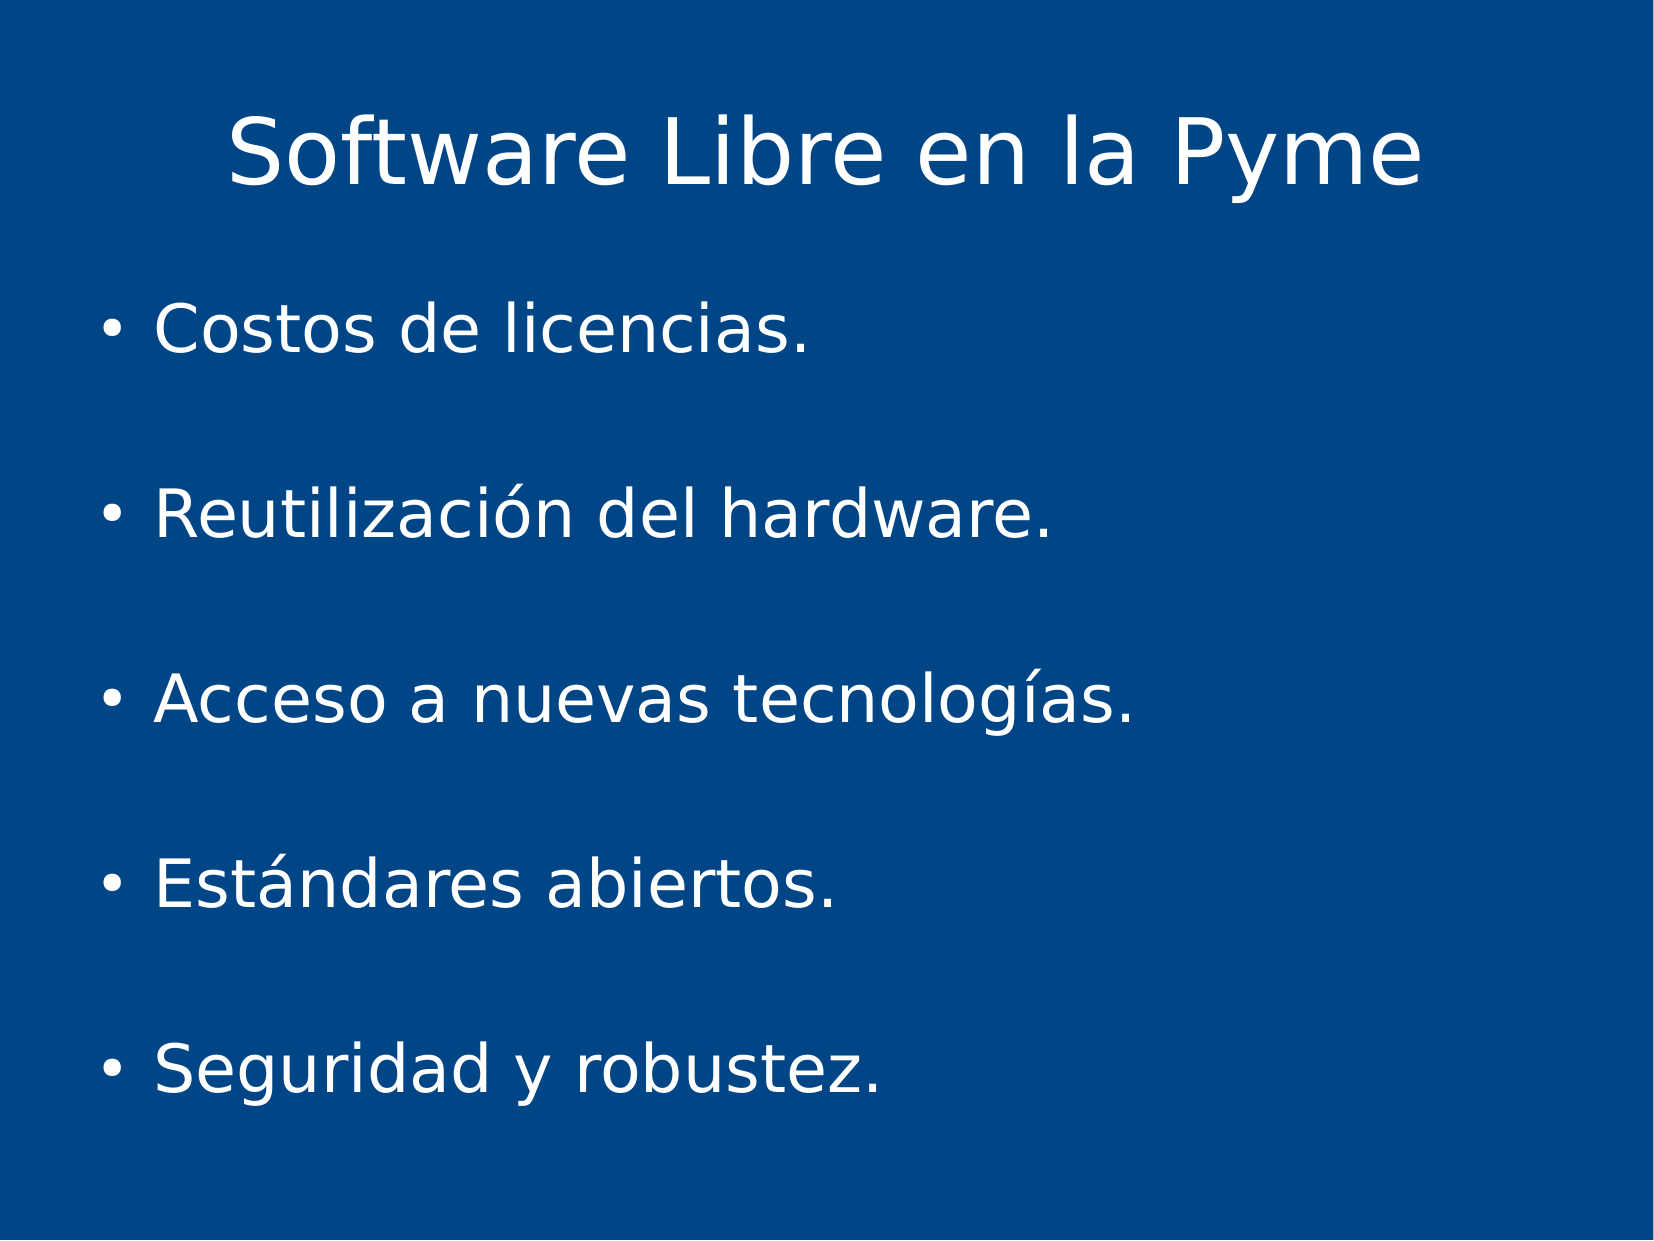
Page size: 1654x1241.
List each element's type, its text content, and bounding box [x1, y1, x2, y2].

list Costos de licencias. Reutilización del hardware. Acceso a nuevas tecnologías. Estándares abiertos. Seguridad y robustez. [82, 290, 1571, 1109]
title Software Libre en la Pyme [82, 49, 1571, 257]
